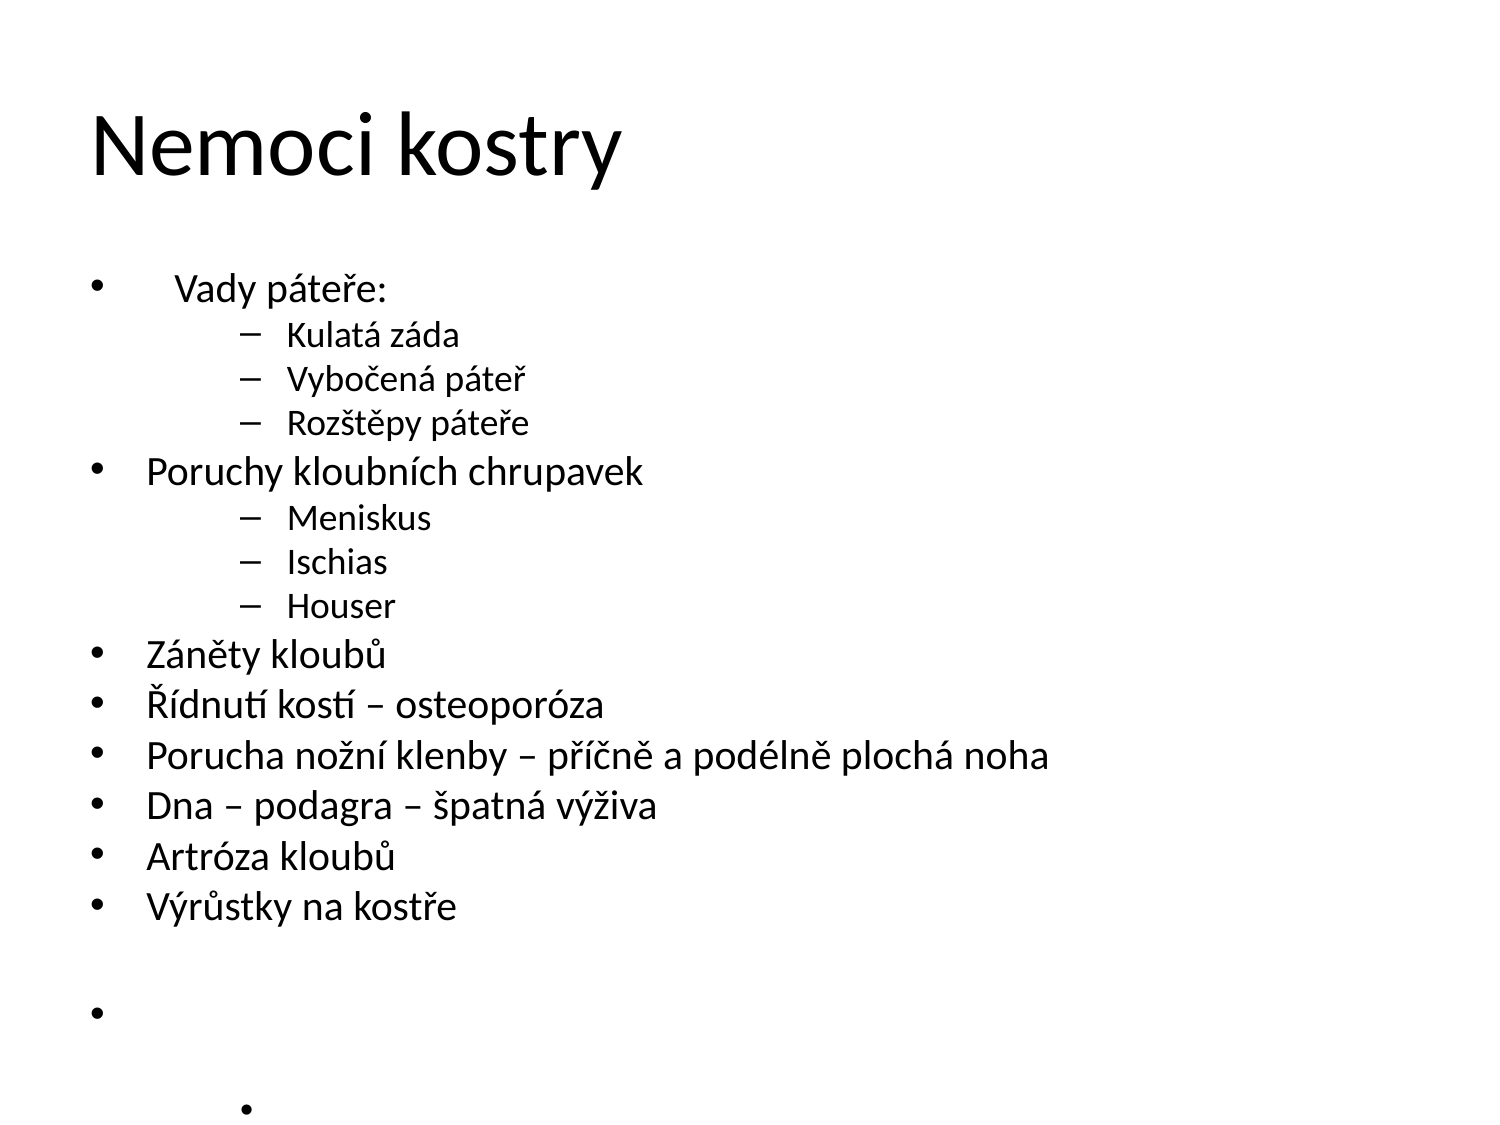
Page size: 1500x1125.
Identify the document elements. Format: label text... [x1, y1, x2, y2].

list Vady páteře: Kulatá záda Vybočená páteř Rozštěpy páteře Poruchy kloubních chrupavek Meniskus Ischias Houser Záněty kloubů Řídnutí kostí – osteoporóza Porucha nožní klenby – příčně a podélně plochá noha Dna – podagra – špatná výživa Artróza kloubů Výrůstky na kostře [75, 262, 1426, 1005]
title Nemoci kostry [75, 45, 1426, 233]
